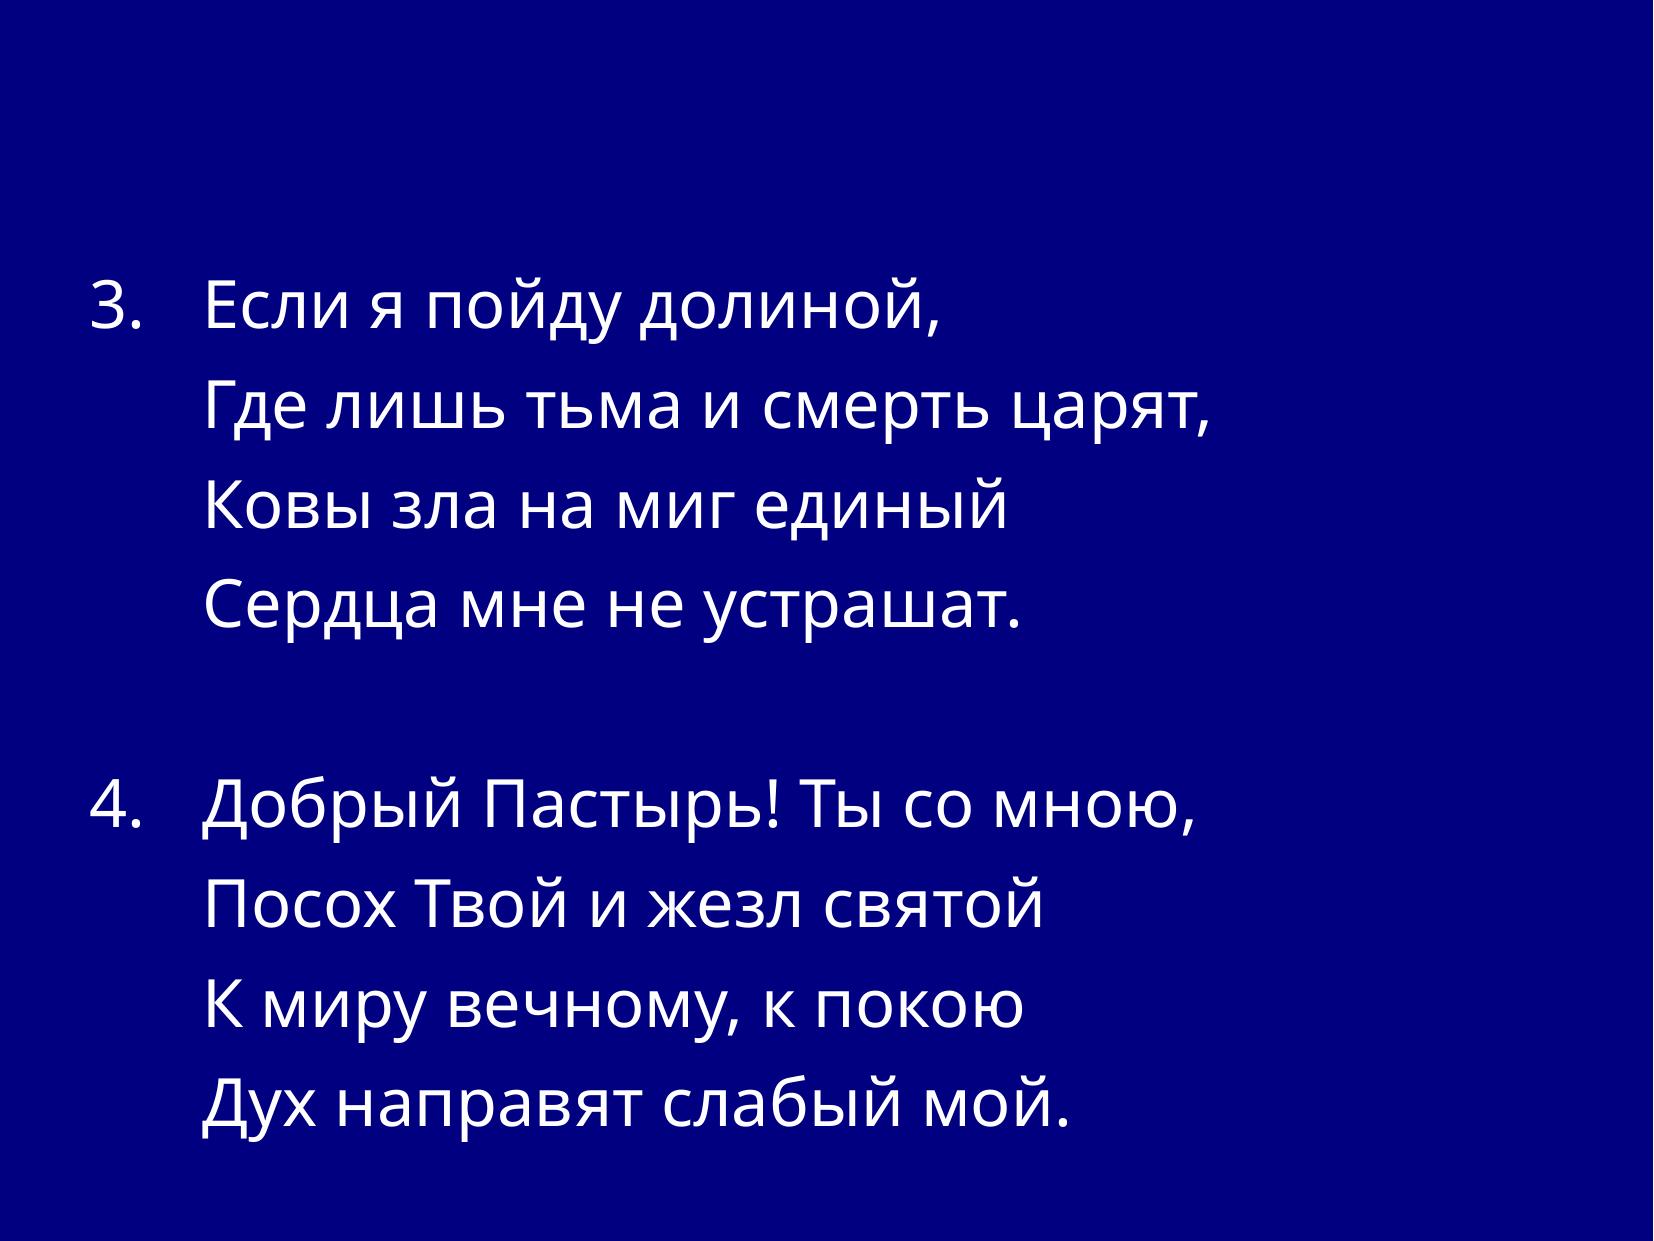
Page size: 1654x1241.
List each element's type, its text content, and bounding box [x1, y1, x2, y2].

text_box 3. Если я пойду долиной, Где лишь тьма и смерть царят, Ковы зла на миг единый Сердца мне не устрашат. 4. Добрый Пастырь! Ты со мною, Посох Твой и жезл святой К миру вечному, к покою Дух направят слабый мой. [75, 150, 1576, 1163]
